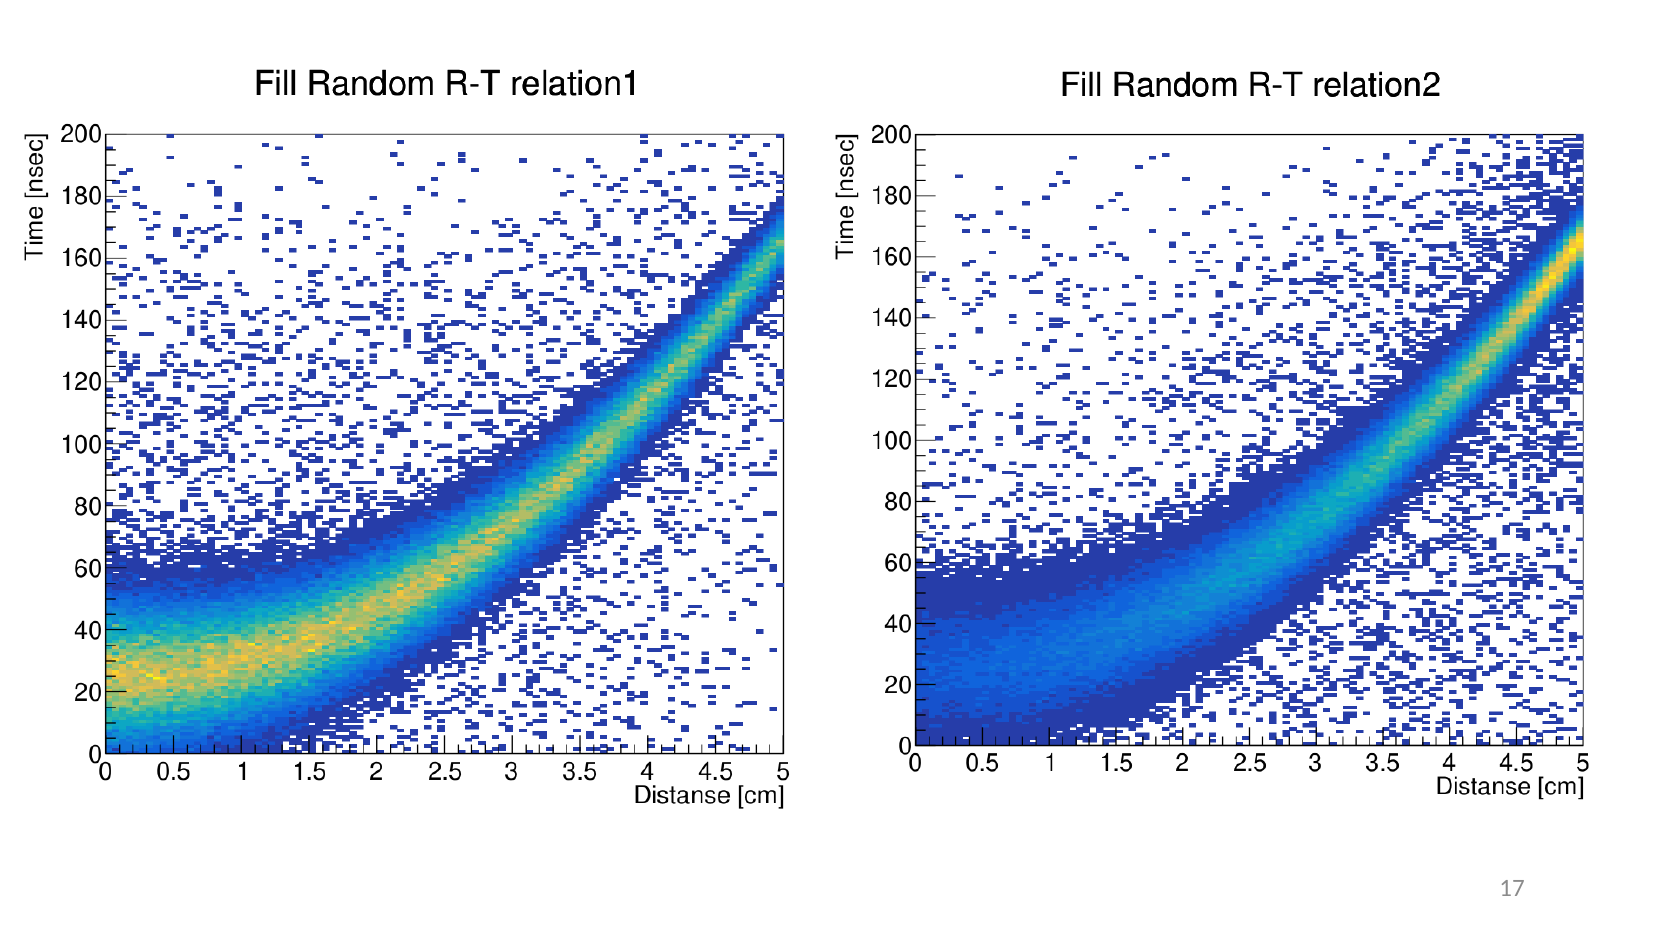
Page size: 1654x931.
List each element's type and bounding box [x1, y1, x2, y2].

picture [832, 62, 1589, 804]
picture [23, 62, 792, 814]
